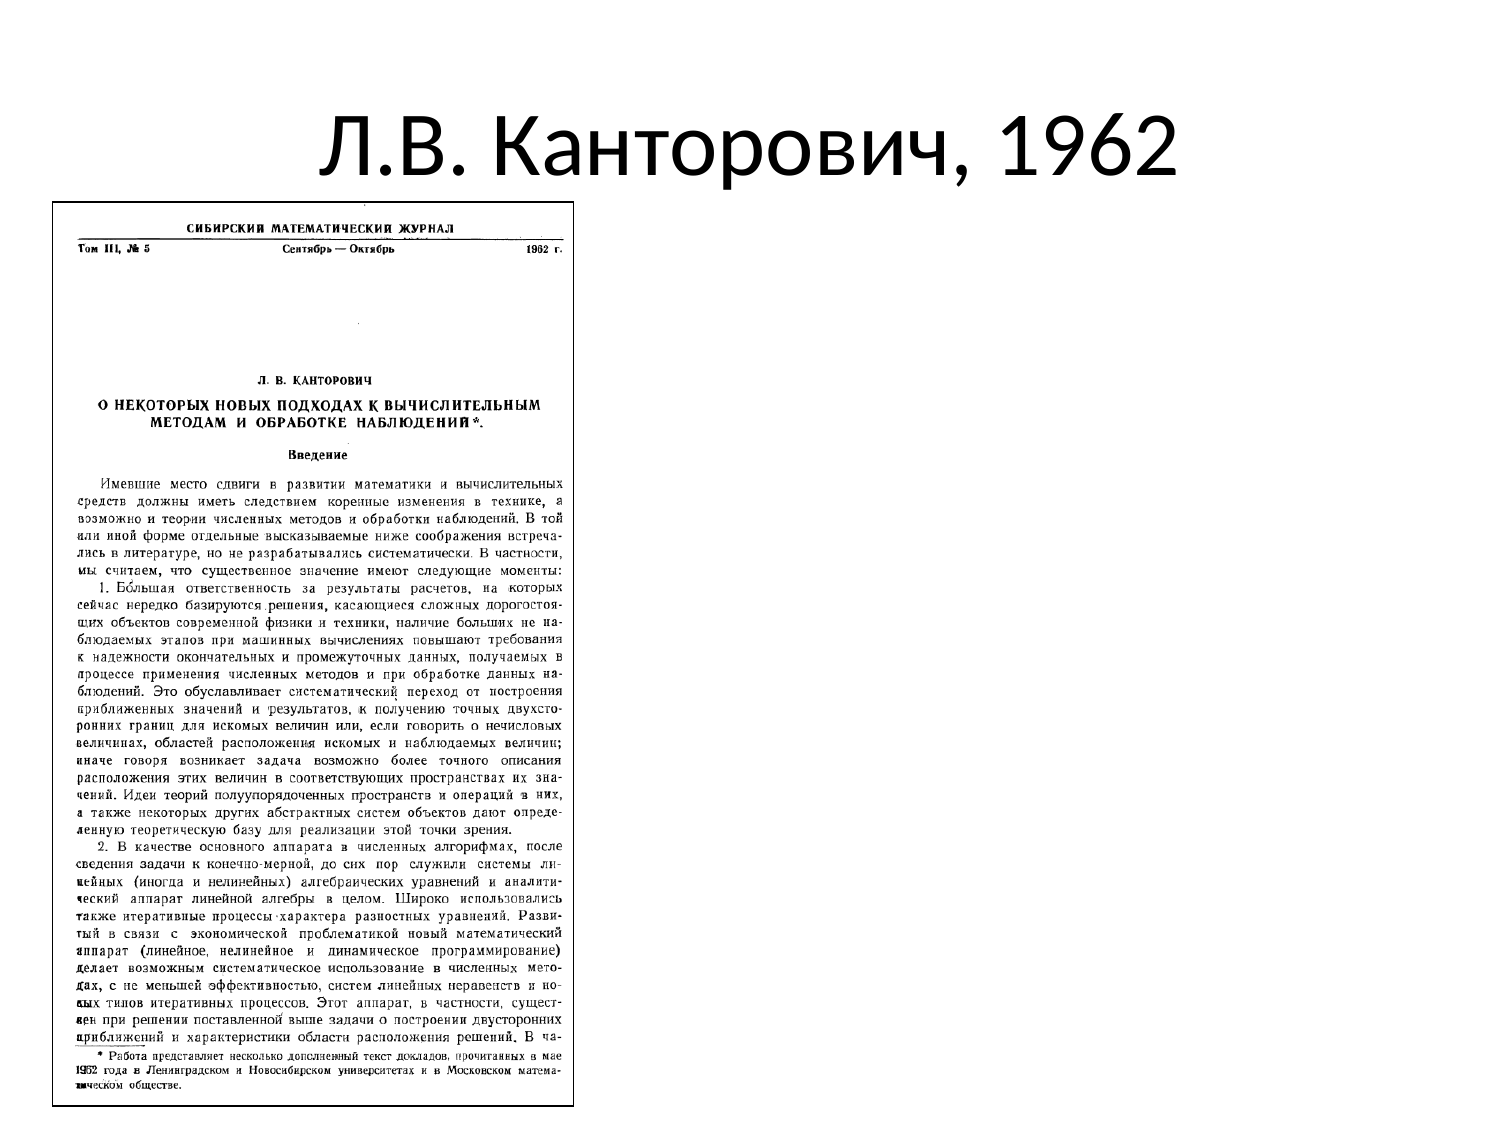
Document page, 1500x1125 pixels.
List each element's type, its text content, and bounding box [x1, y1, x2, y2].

picture [53, 202, 573, 1106]
text_box Л.В. Канторович, 1962 [75, 45, 1426, 233]
